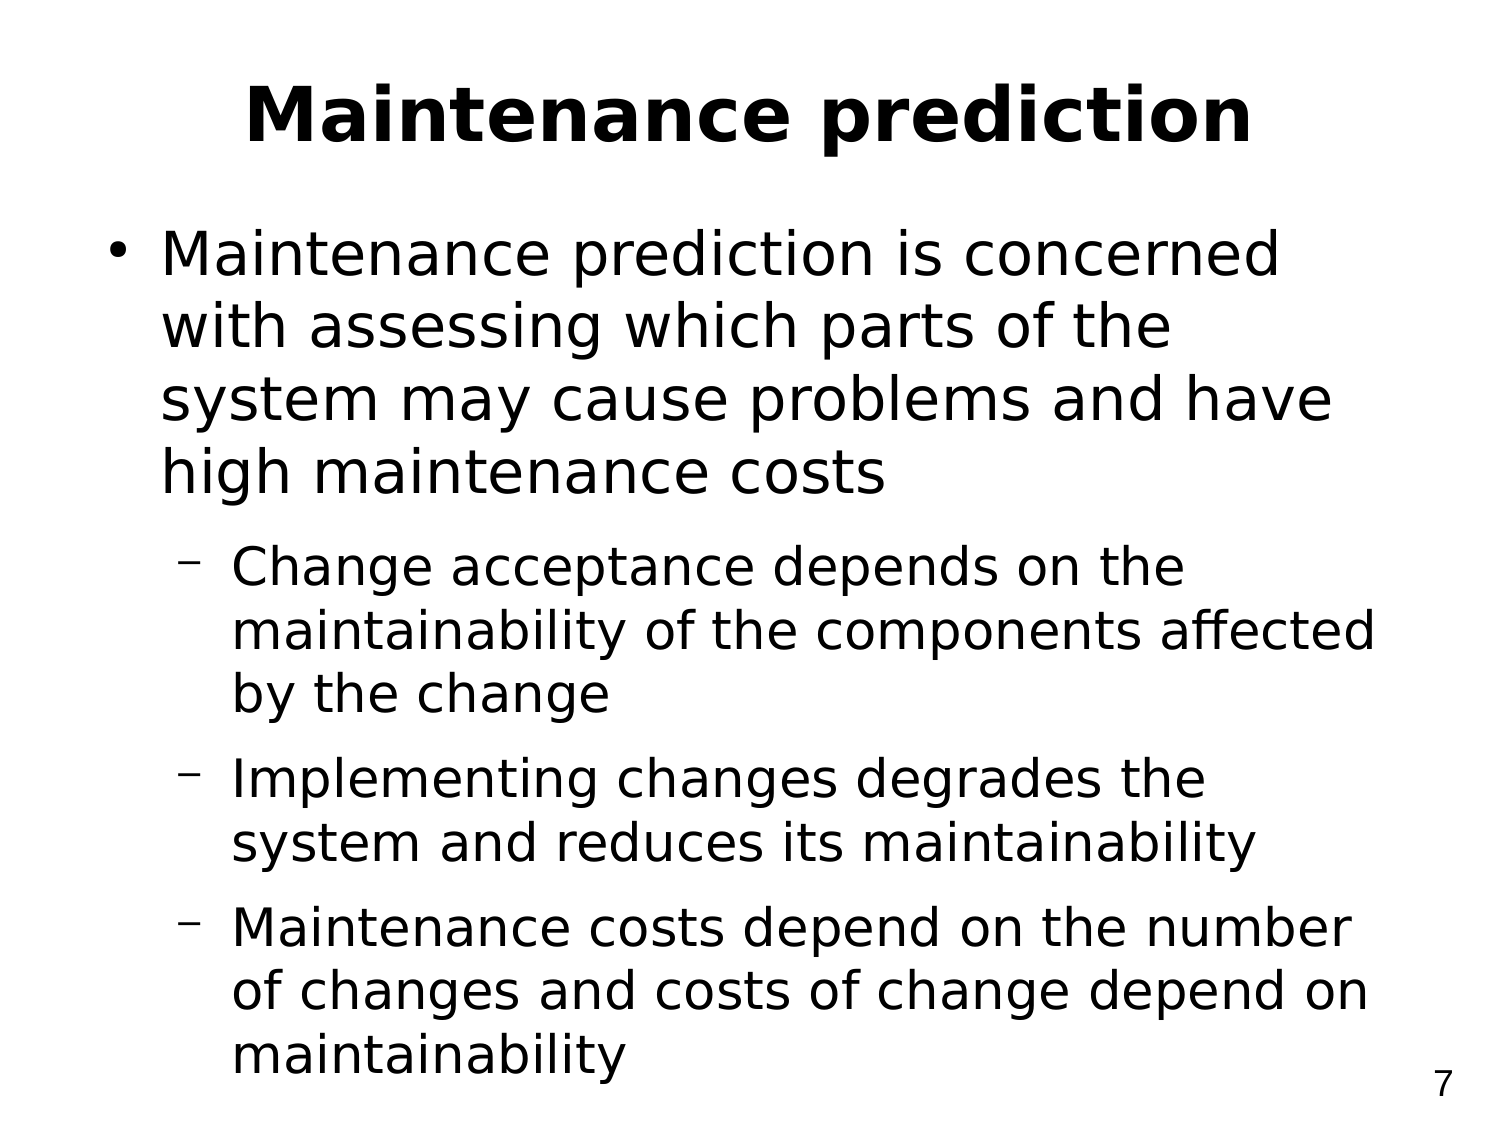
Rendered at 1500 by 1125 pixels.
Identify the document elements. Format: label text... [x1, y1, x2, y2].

list Maintenance prediction is concerned with assessing which parts of the system may cause problems and have high maintenance costs Change acceptance depends on the maintainability of the components affected by the change Implementing changes degrades the system and reduces its maintainability Maintenance costs depend on the number of changes and costs of change depend on maintainability [75, 206, 1425, 1093]
title Maintenance prediction [75, 44, 1425, 177]
